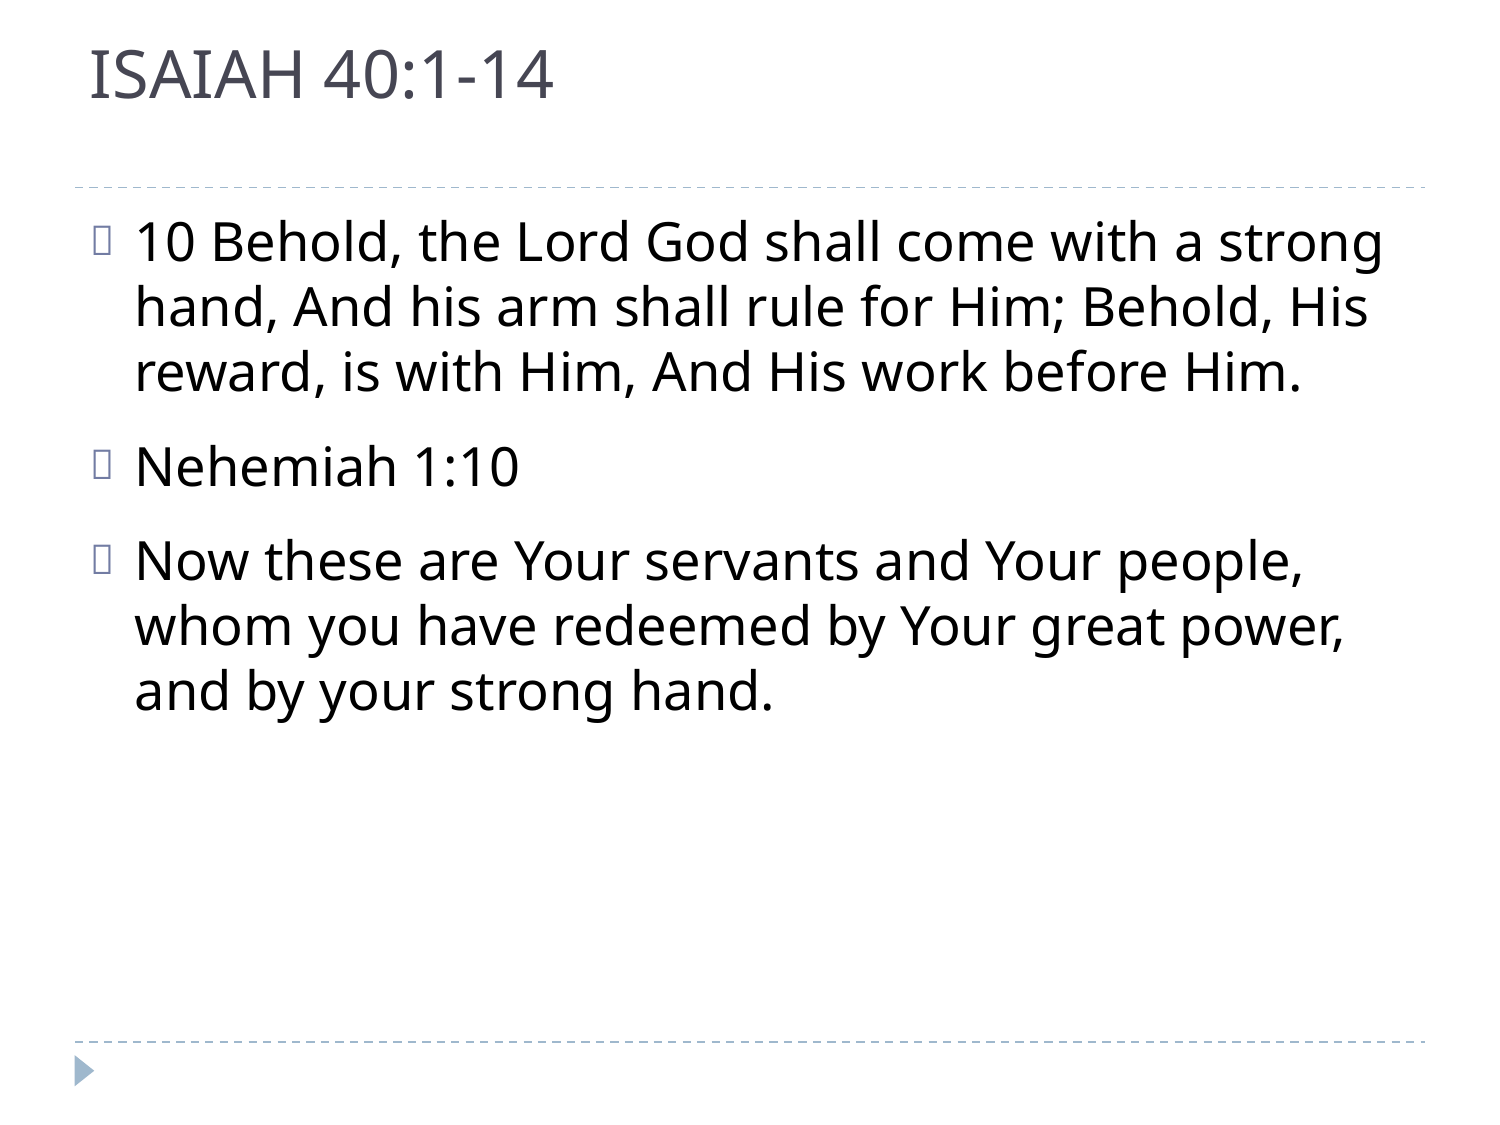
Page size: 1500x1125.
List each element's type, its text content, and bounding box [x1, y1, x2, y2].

title ISAIAH 40:1-14 [75, 24, 1425, 188]
list 10 Behold, the Lord God shall come with a strong hand, And his arm shall rule for Him; Behold, His reward, is with Him, And His work before Him. Nehemiah 1:10 Now these are Your servants and Your people, whom you have redeemed by Your great power, and by your strong hand. [75, 200, 1425, 1010]
